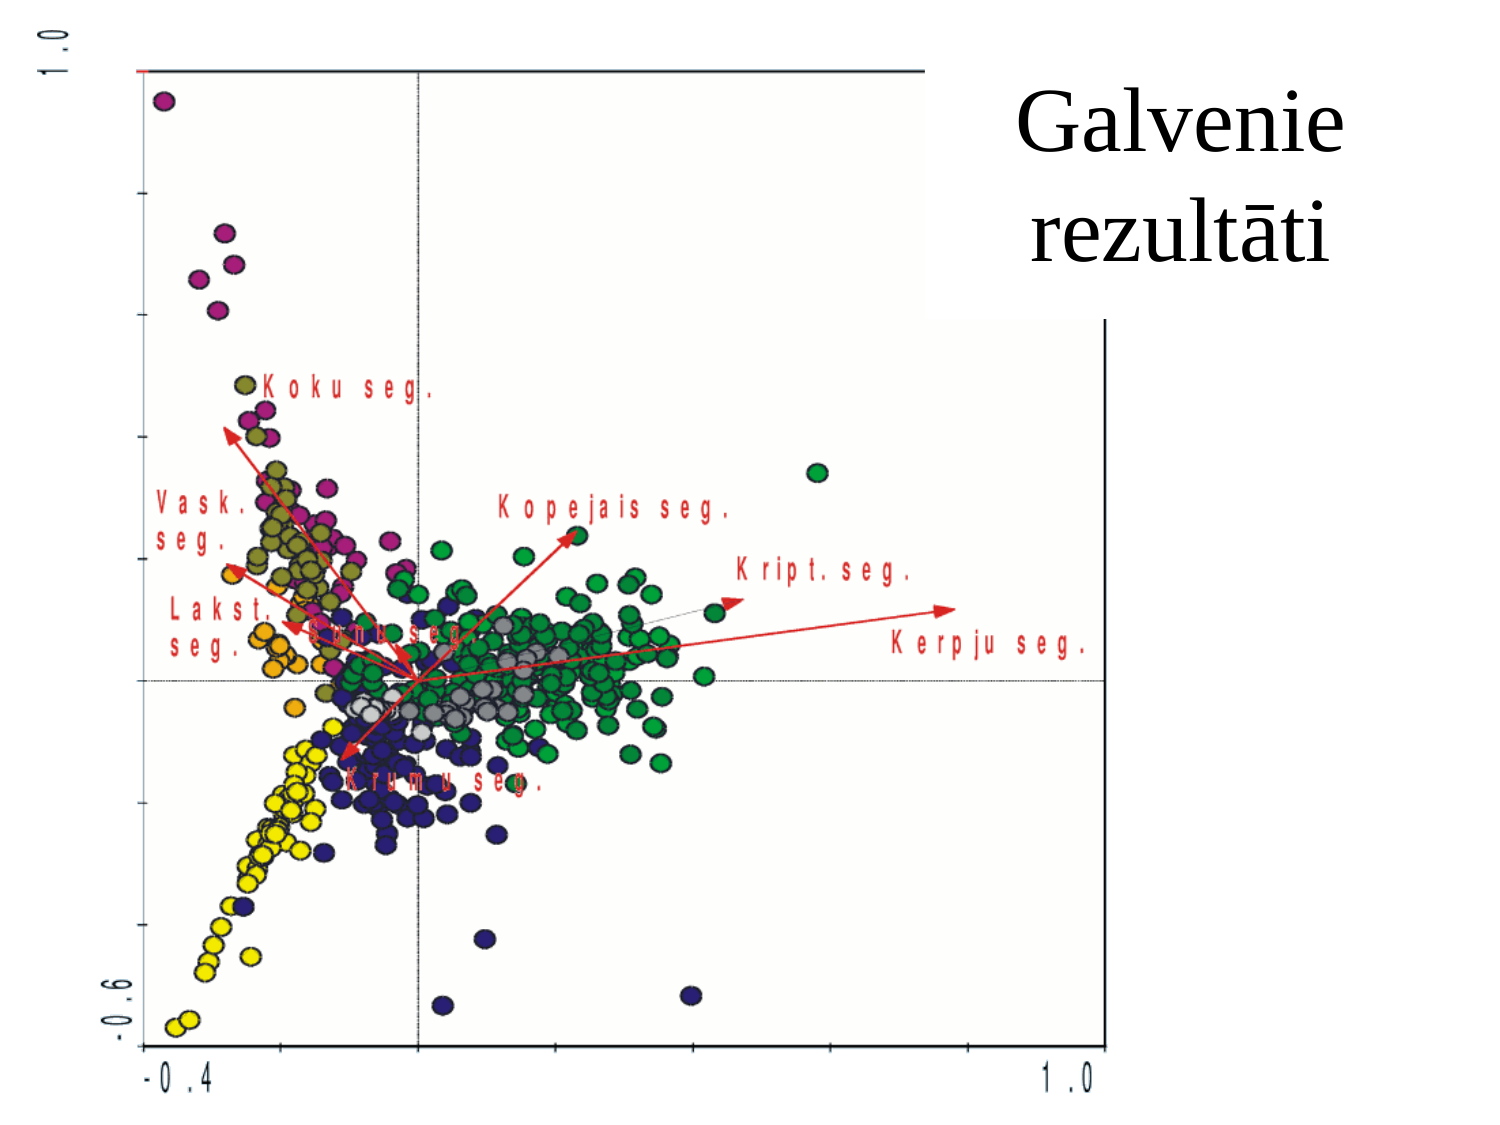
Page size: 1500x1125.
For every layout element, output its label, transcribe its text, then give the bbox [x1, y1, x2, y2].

text_box Galvenie rezultāti [924, 20, 1438, 319]
picture [37, 30, 1108, 1094]
